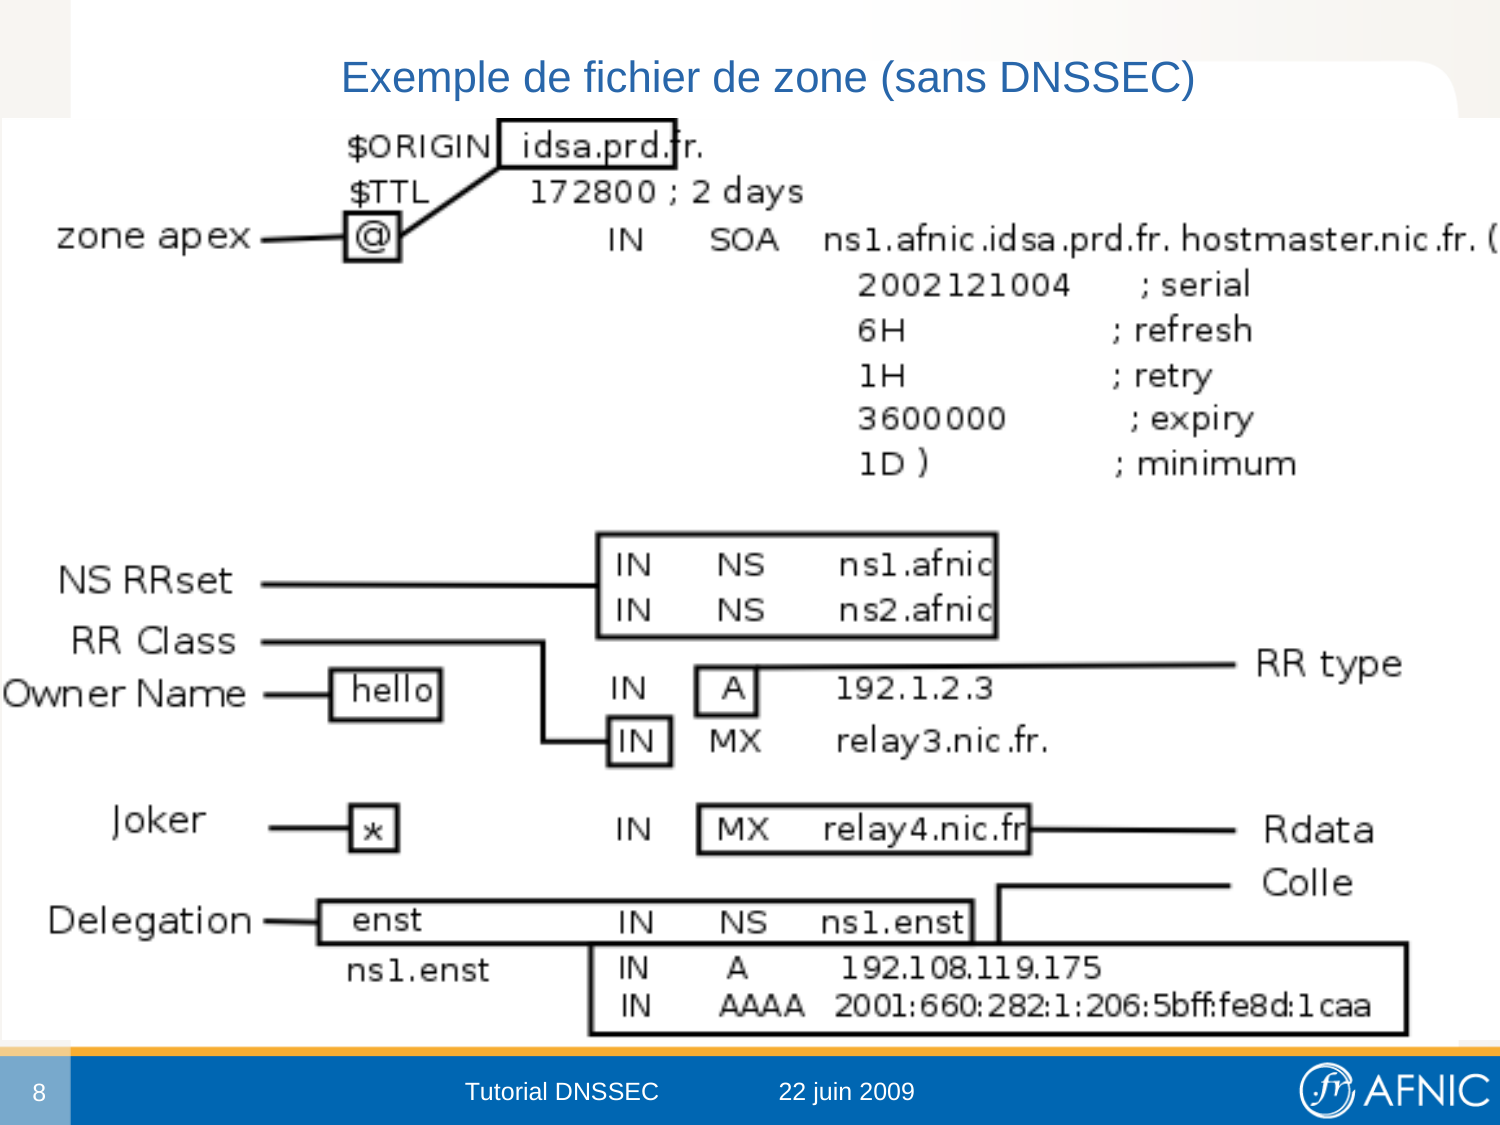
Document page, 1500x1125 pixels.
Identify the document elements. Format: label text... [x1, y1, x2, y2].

picture [0, 0, 1500, 1125]
title Exemple de fichier de zone (sans DNSSEC) [112, 12, 1426, 118]
